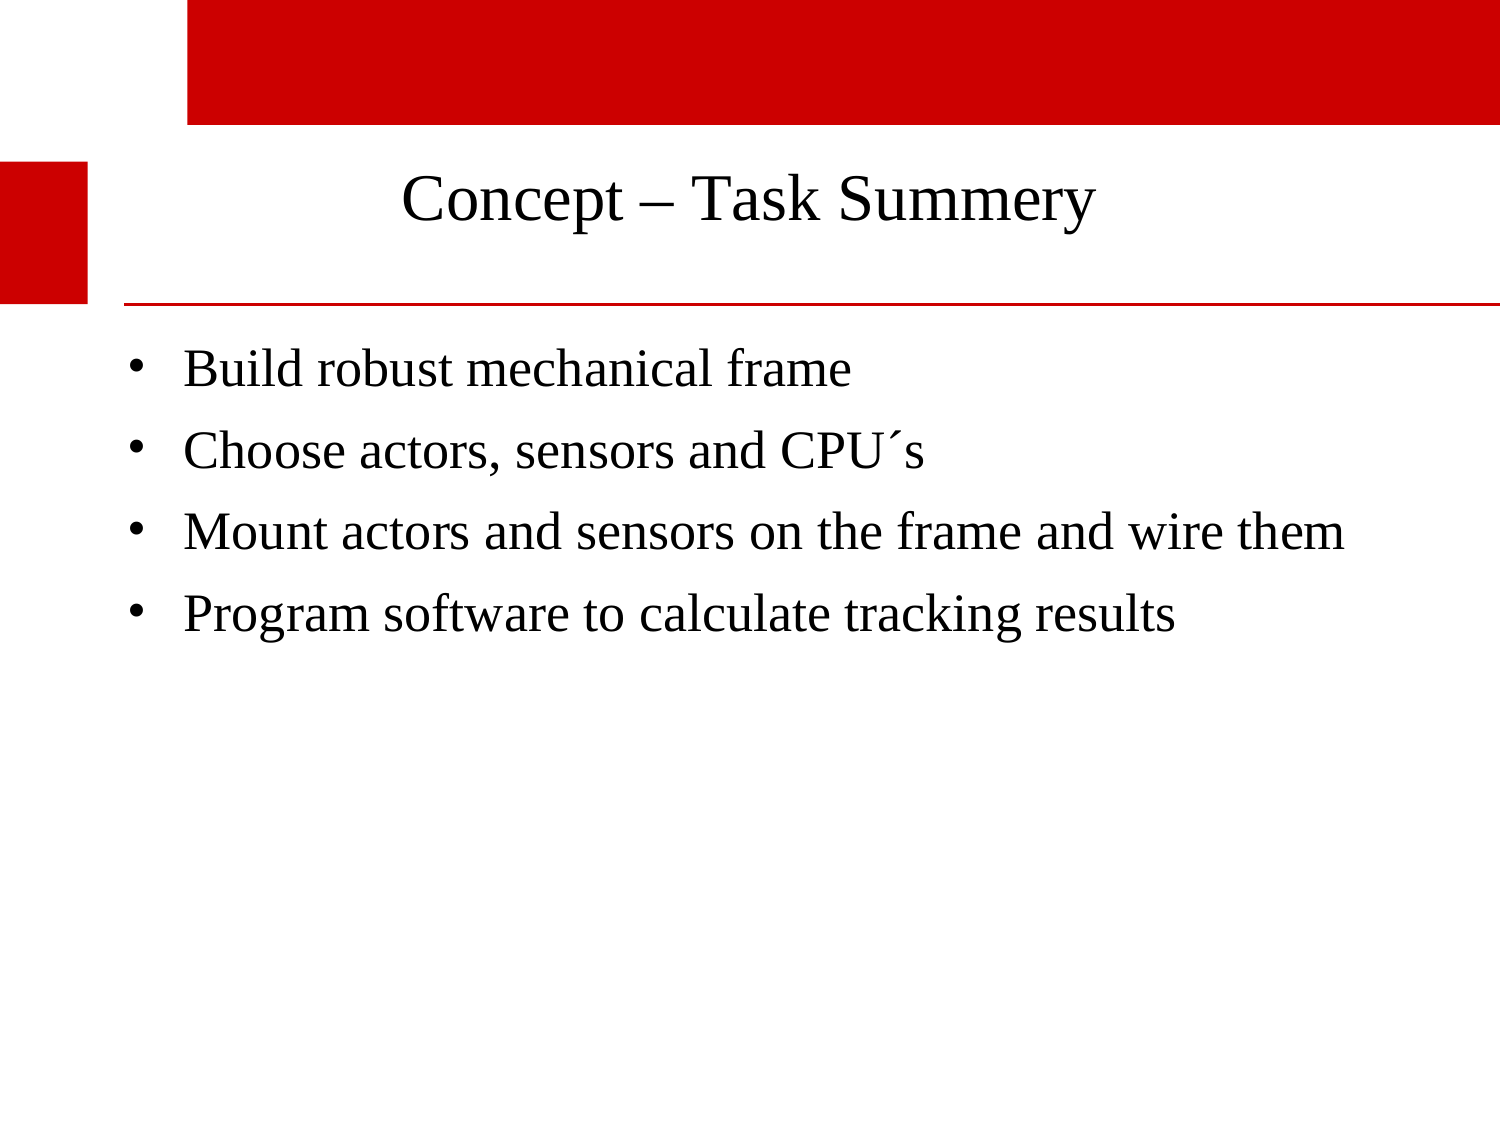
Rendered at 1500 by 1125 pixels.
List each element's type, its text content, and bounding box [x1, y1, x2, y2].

title Concept – Task Summery [112, 99, 1388, 288]
list Build robust mechanical frame Choose actors, sensors and CPU´s Mount actors and sensors on the frame and wire them Program software to calculate tracking results [112, 324, 1388, 993]
